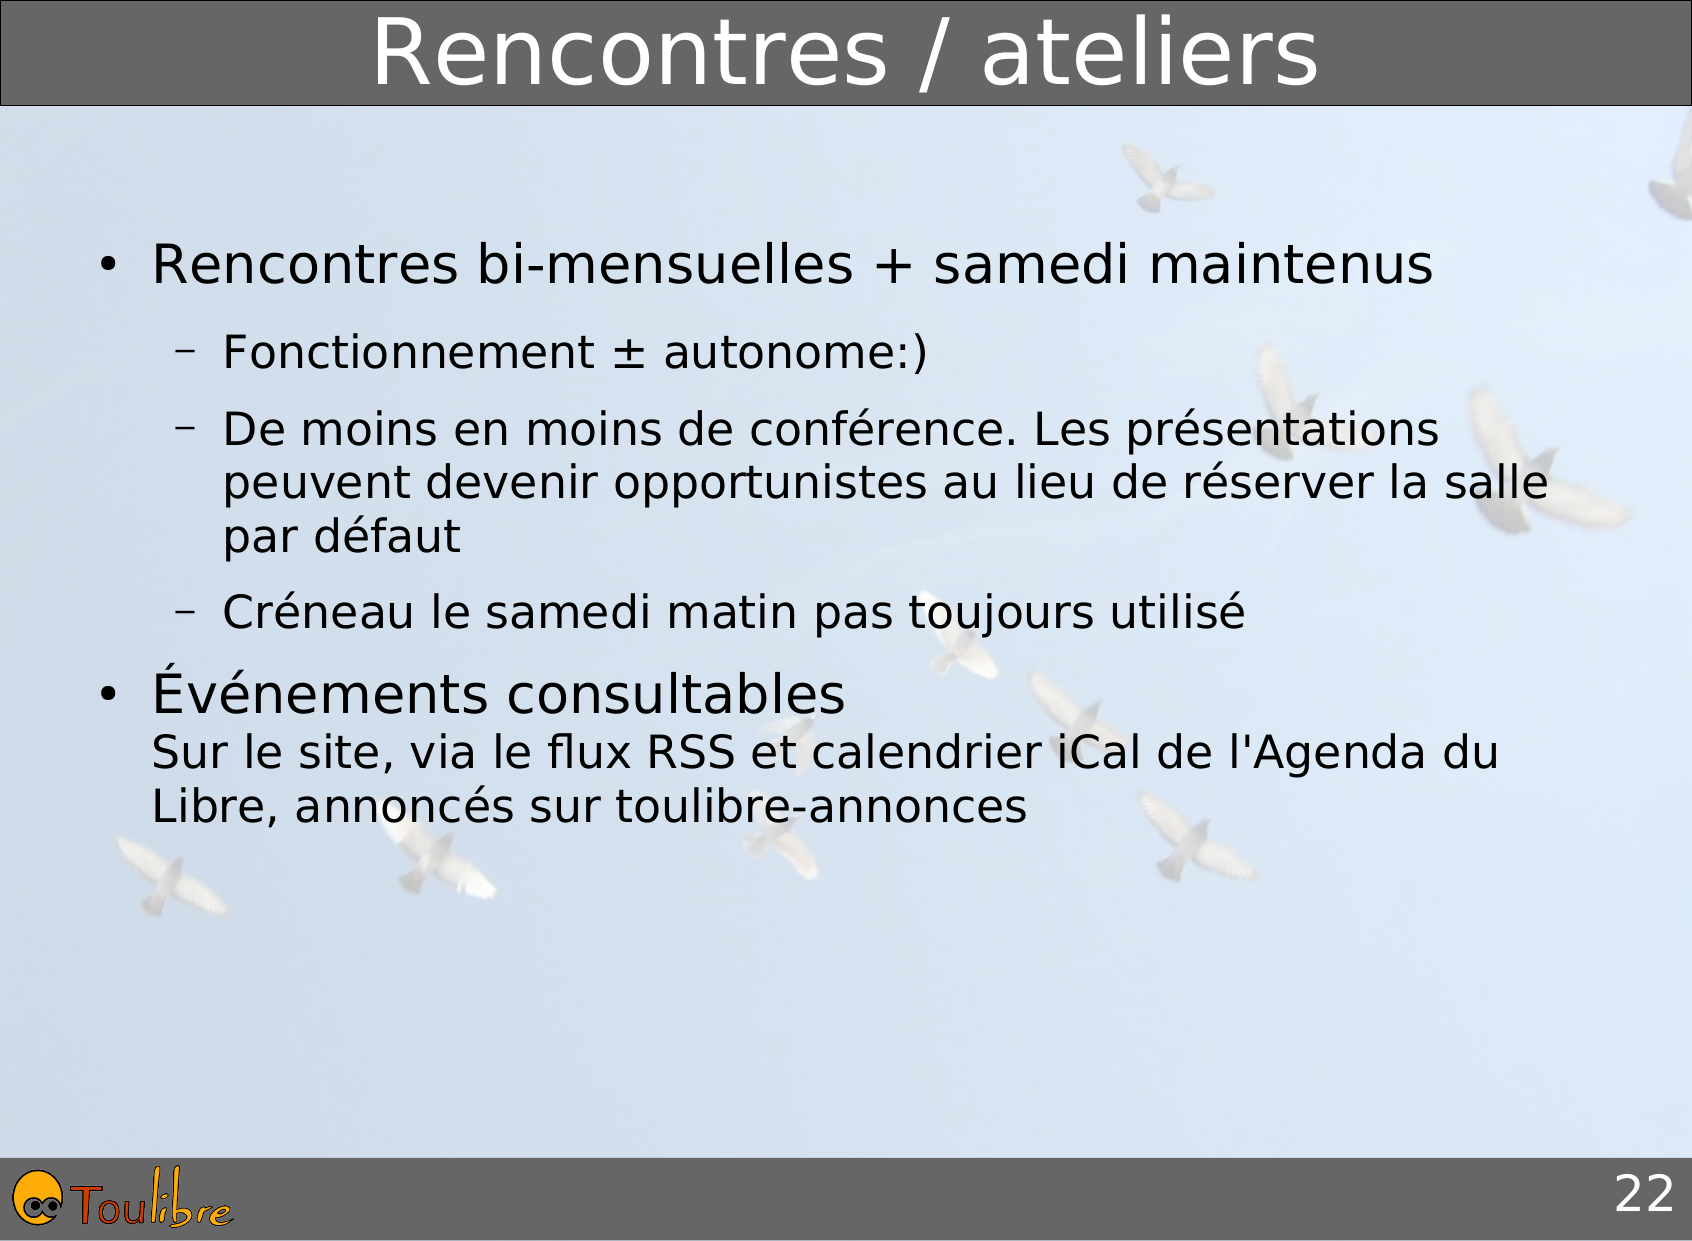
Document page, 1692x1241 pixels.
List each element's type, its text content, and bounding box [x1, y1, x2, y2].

list Rencontres bi-mensuelles + samedi maintenus Fonctionnement ± autonome:) De moins en moins de conférence. Les présentations peuvent devenir opportunistes au lieu de réserver la salle par défaut Créneau le samedi matin pas toujours utilisé Événements consultables Sur le site, via le flux RSS et calendrier iCal de l'Agenda du Libre, annoncés sur toulibre-annonces [81, 233, 1604, 836]
picture [12, 1165, 234, 1228]
title Rencontres / ateliers [0, 0, 1692, 107]
